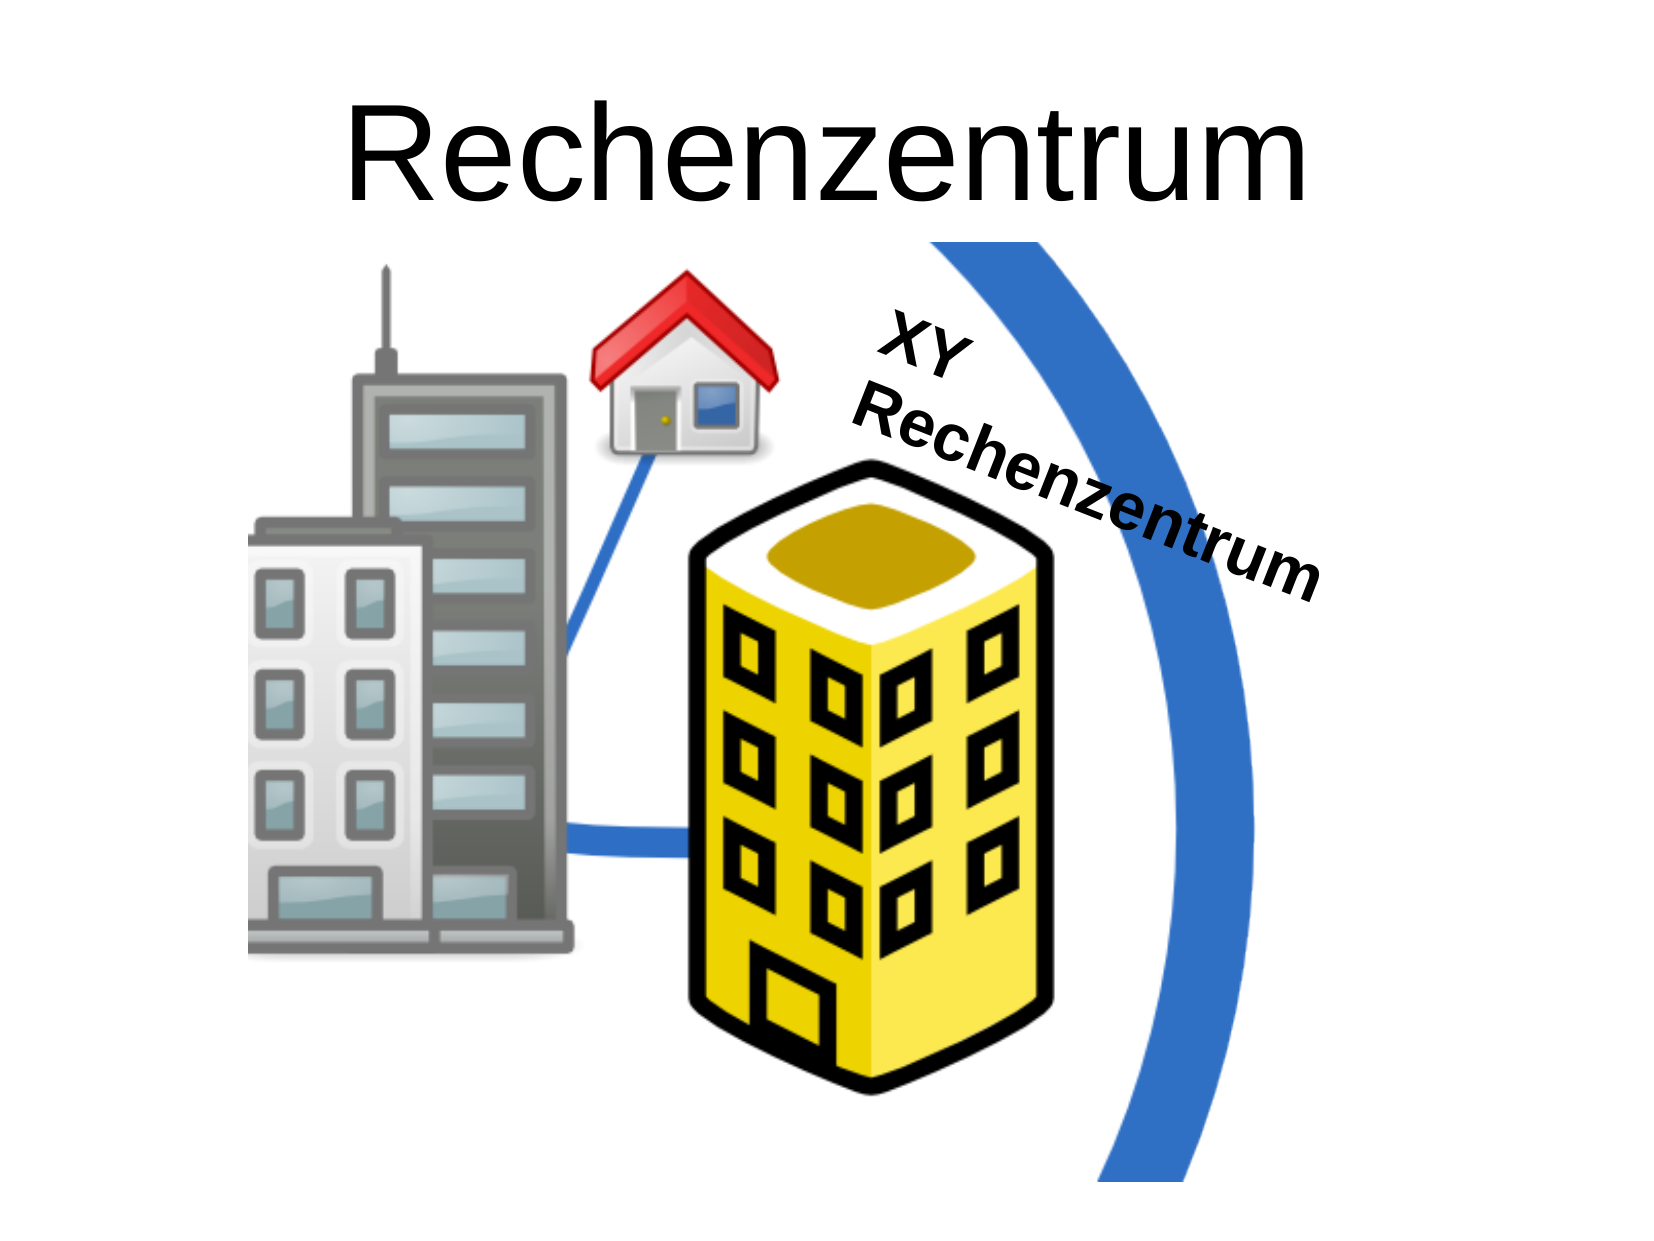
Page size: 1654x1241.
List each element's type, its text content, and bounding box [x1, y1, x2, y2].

title Rechenzentrum [82, 49, 1571, 257]
text_box XY Rechenzentrum [826, 283, 1396, 638]
picture [248, 242, 1407, 1182]
